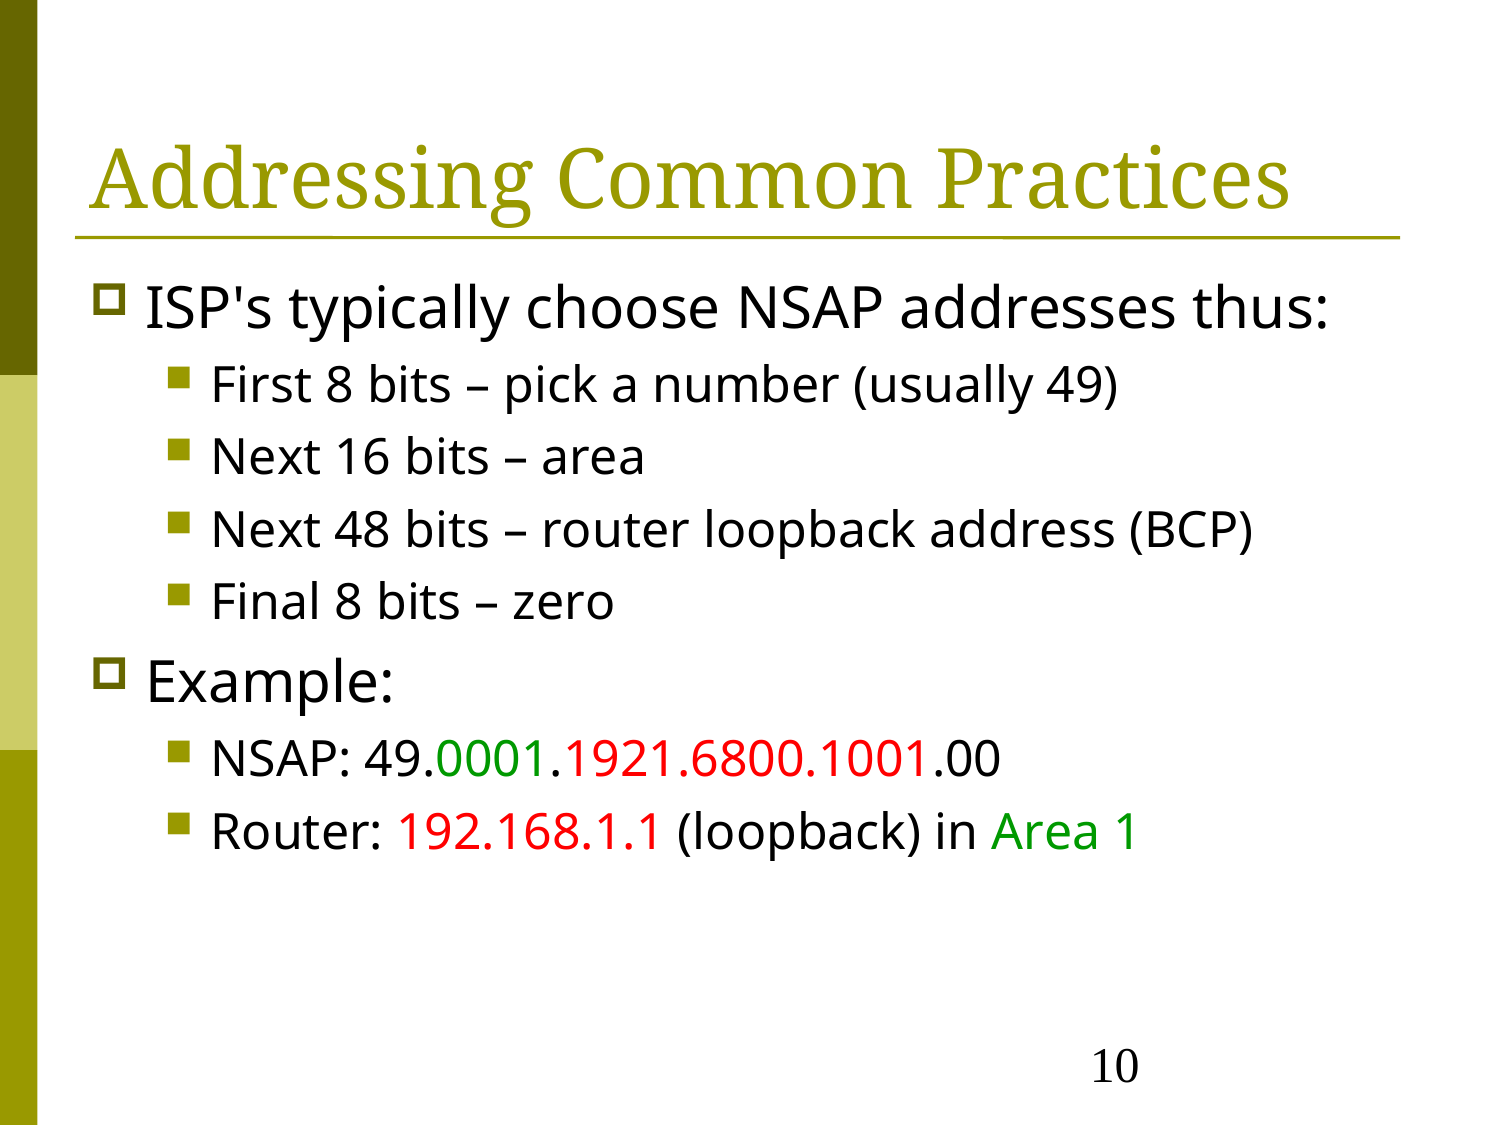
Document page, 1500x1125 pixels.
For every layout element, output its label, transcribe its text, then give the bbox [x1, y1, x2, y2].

title Addressing Common Practices [75, 45, 1426, 233]
text_box <number> [1074, 1025, 1425, 1101]
list ISP's typically choose NSAP addresses thus: First 8 bits – pick a number (usually 49) Next 16 bits – area Next 48 bits – router loopback address (BCP) Final 8 bits – zero Example: NSAP: 49.0001.1921.6800.1001.00 Router: 192.168.1.1 (loopback) in Area 1 [75, 262, 1426, 1006]
